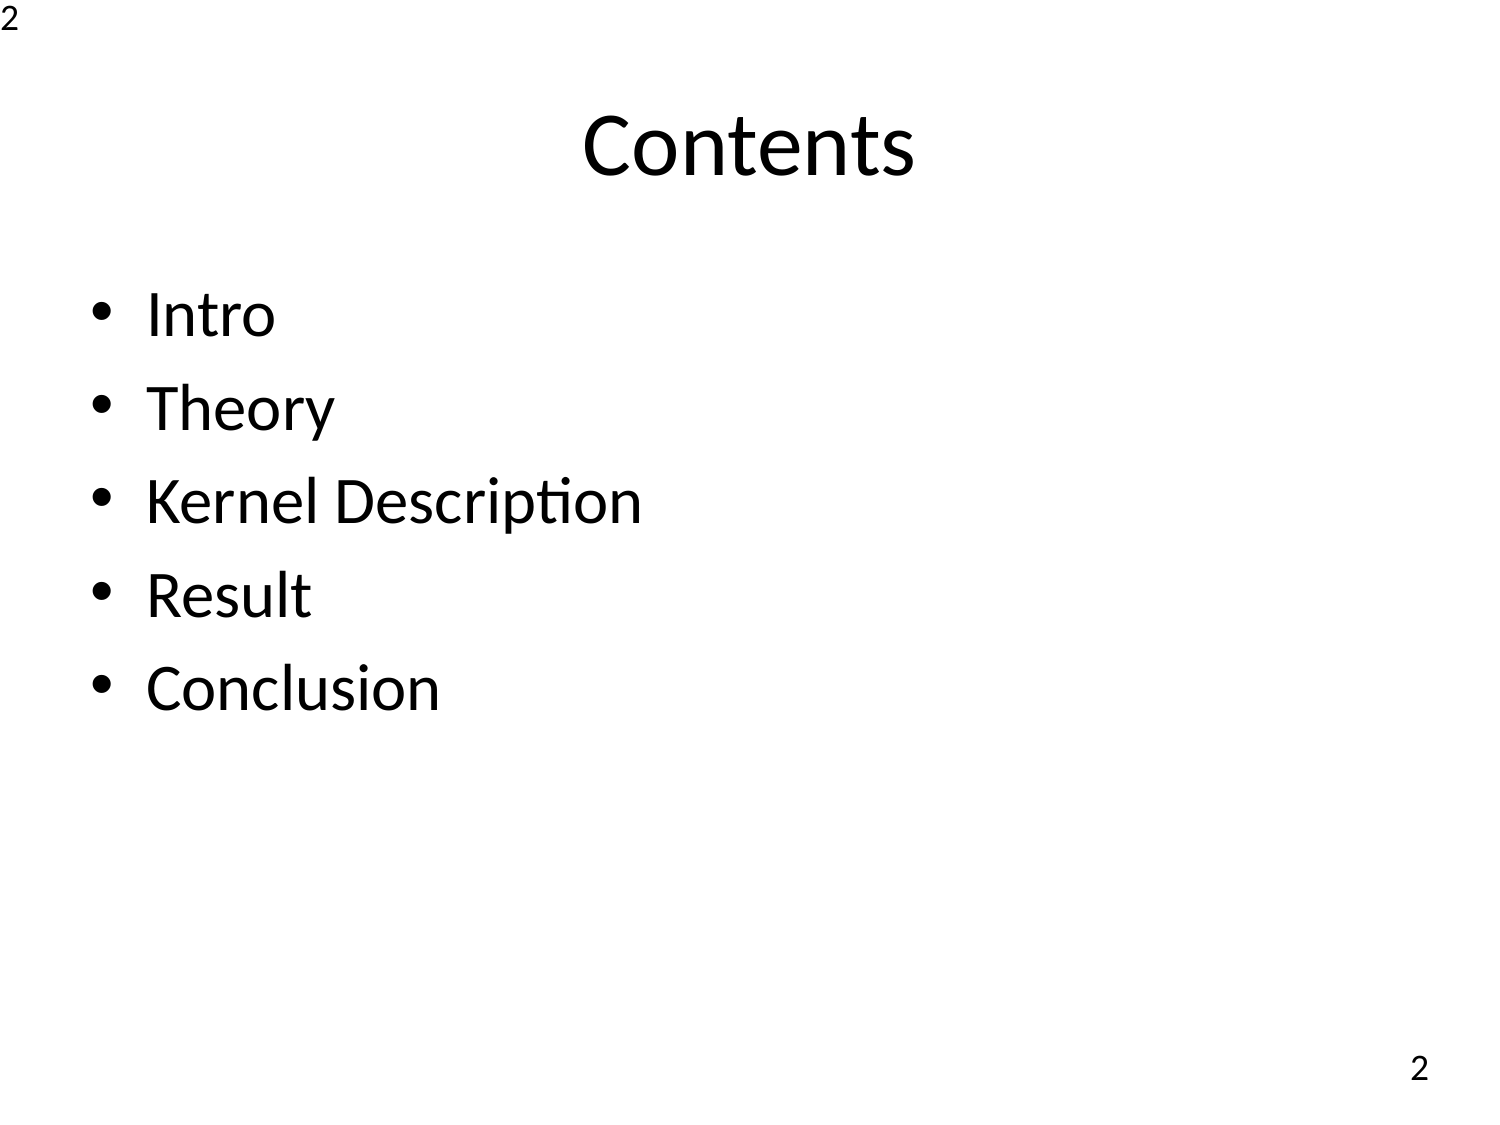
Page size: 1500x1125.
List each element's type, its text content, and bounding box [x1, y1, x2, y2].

list Intro Theory Kernel Description Result Conclusion [75, 262, 1425, 1005]
title Contents [75, 45, 1425, 233]
